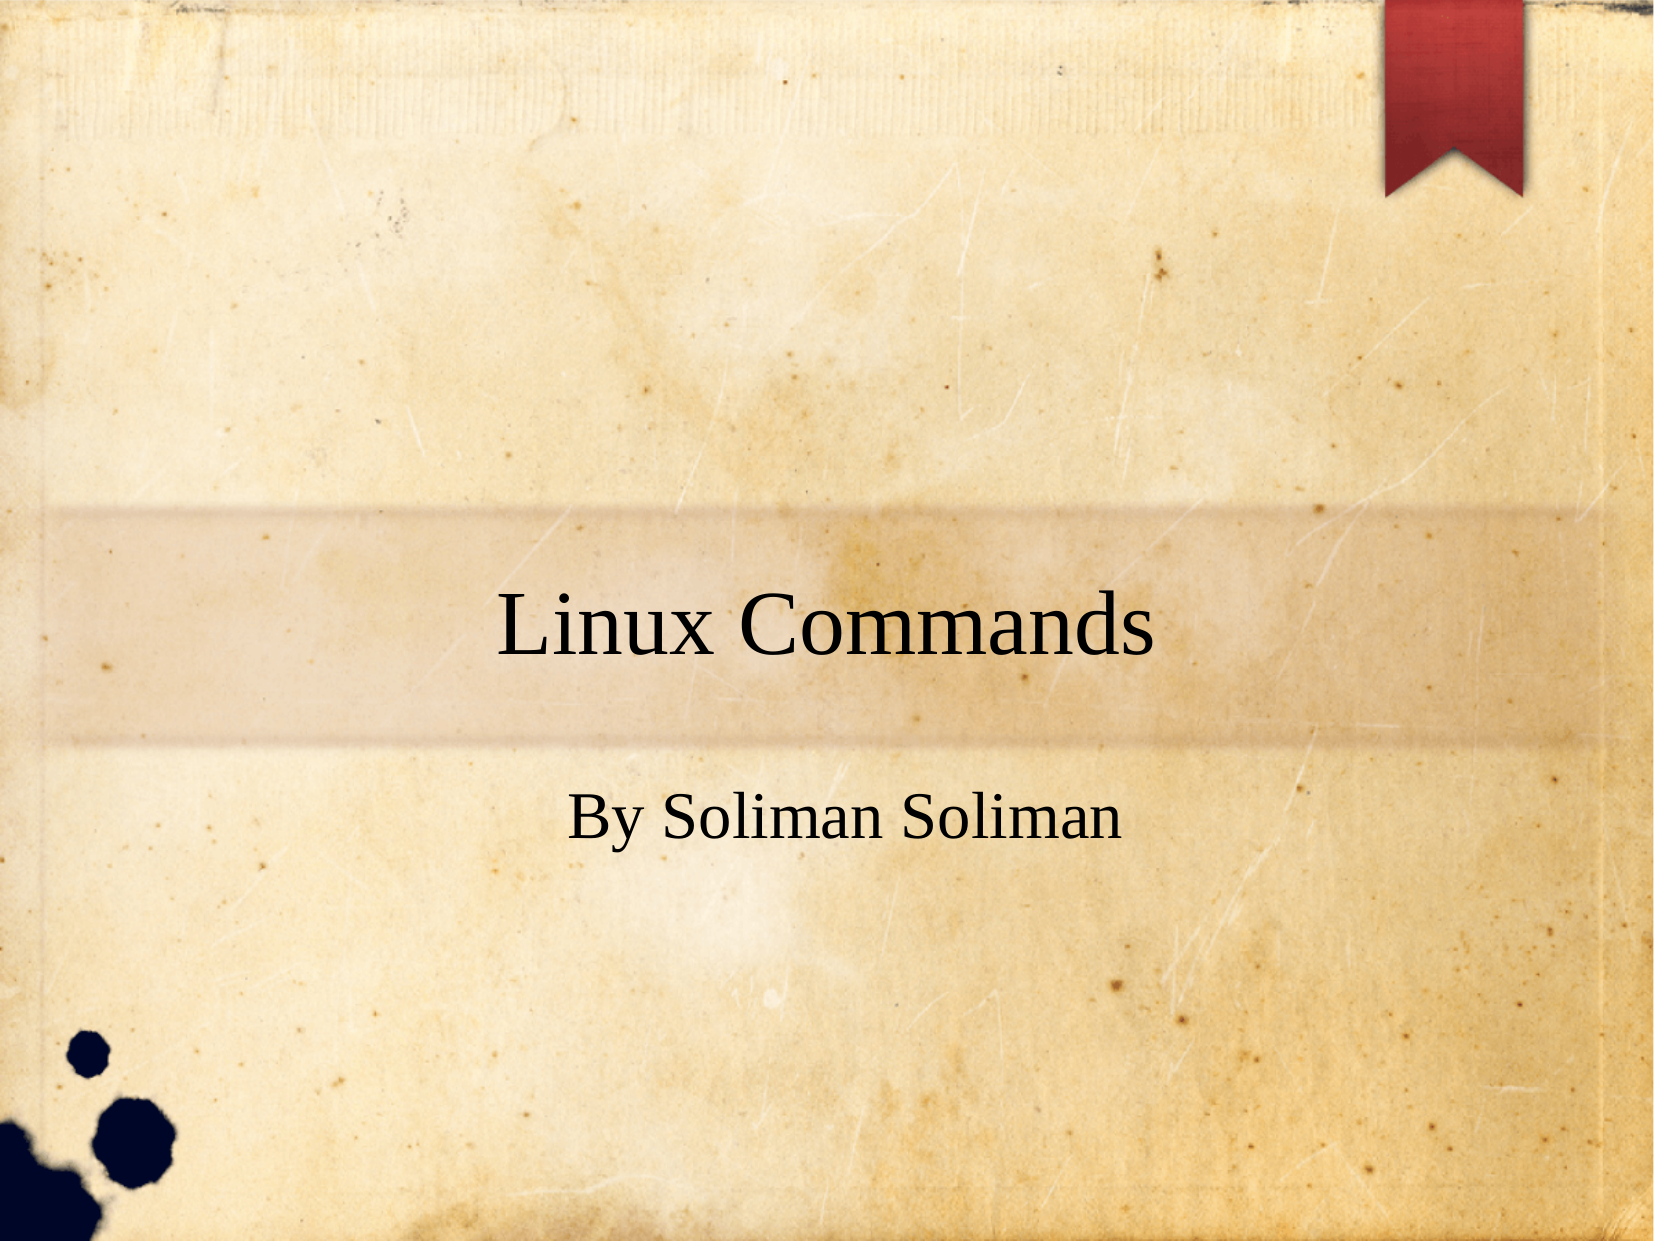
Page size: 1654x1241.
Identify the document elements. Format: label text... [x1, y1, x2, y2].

picture [0, 0, 1654, 1241]
title Linux Commands [82, 519, 1571, 727]
list By Soliman Soliman [82, 779, 1538, 1205]
